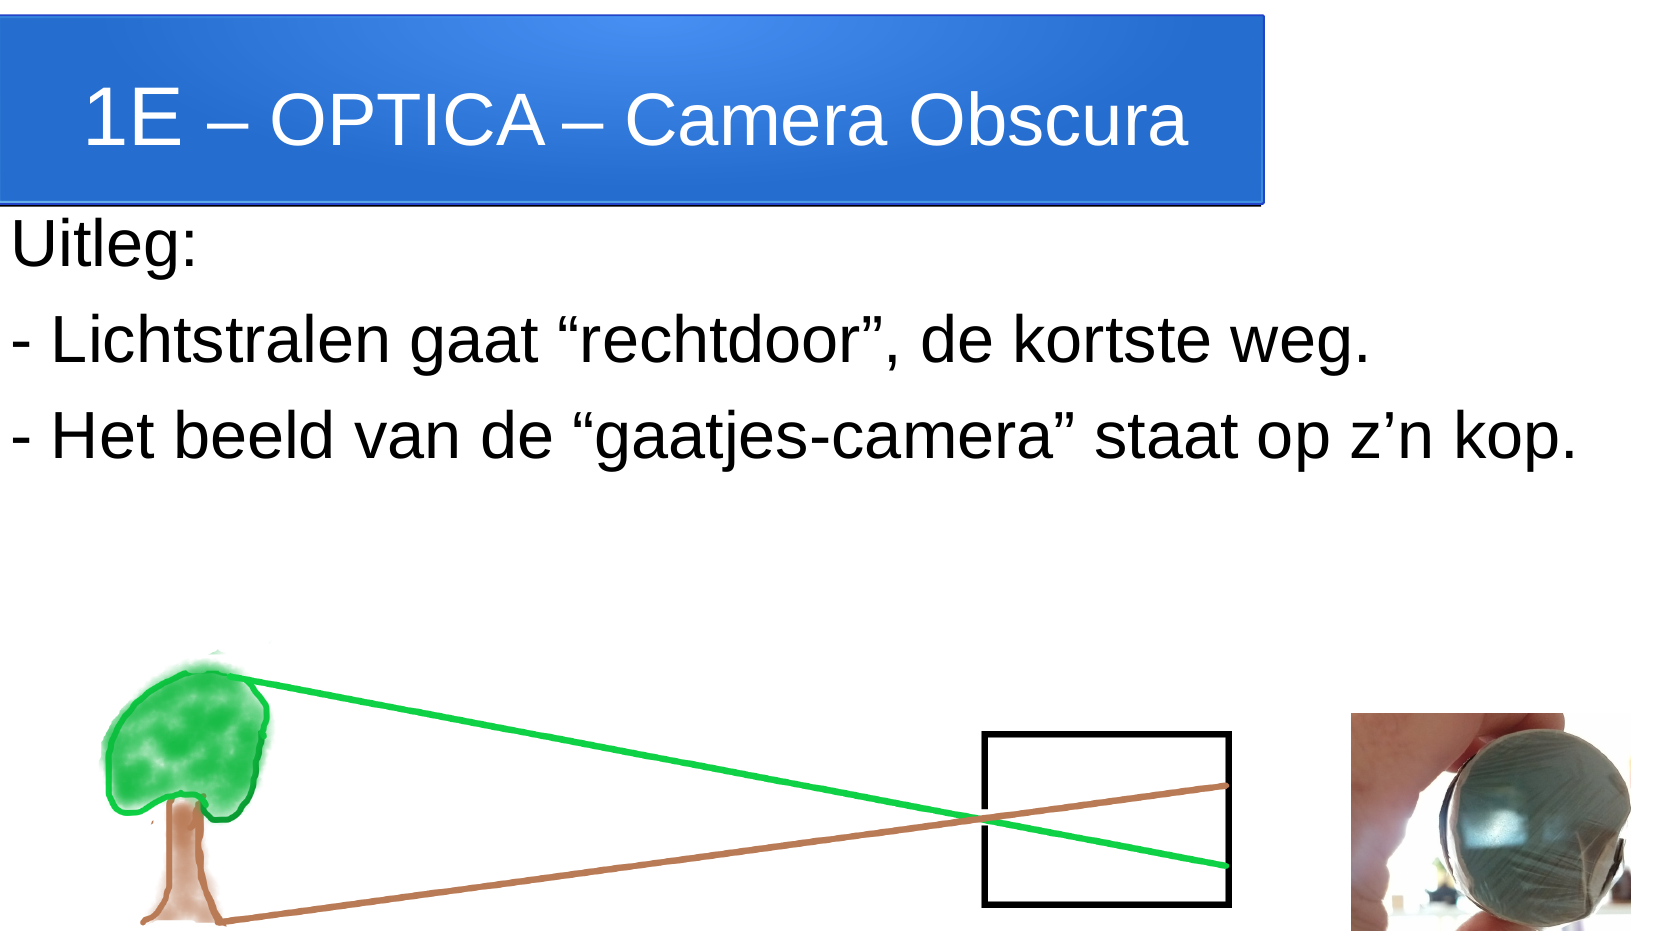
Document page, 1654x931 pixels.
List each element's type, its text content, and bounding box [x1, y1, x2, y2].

picture [1351, 713, 1631, 931]
title 1E – OPTICA – Camera Obscura [82, 35, 1292, 189]
picture [35, 578, 1327, 931]
subtitle Uitleg: - Lichtstralen gaat “rechtdoor”, de kortste weg. - Het beeld van de “gaatjes-camera” staat op z’n kop. [10, 209, 1631, 922]
